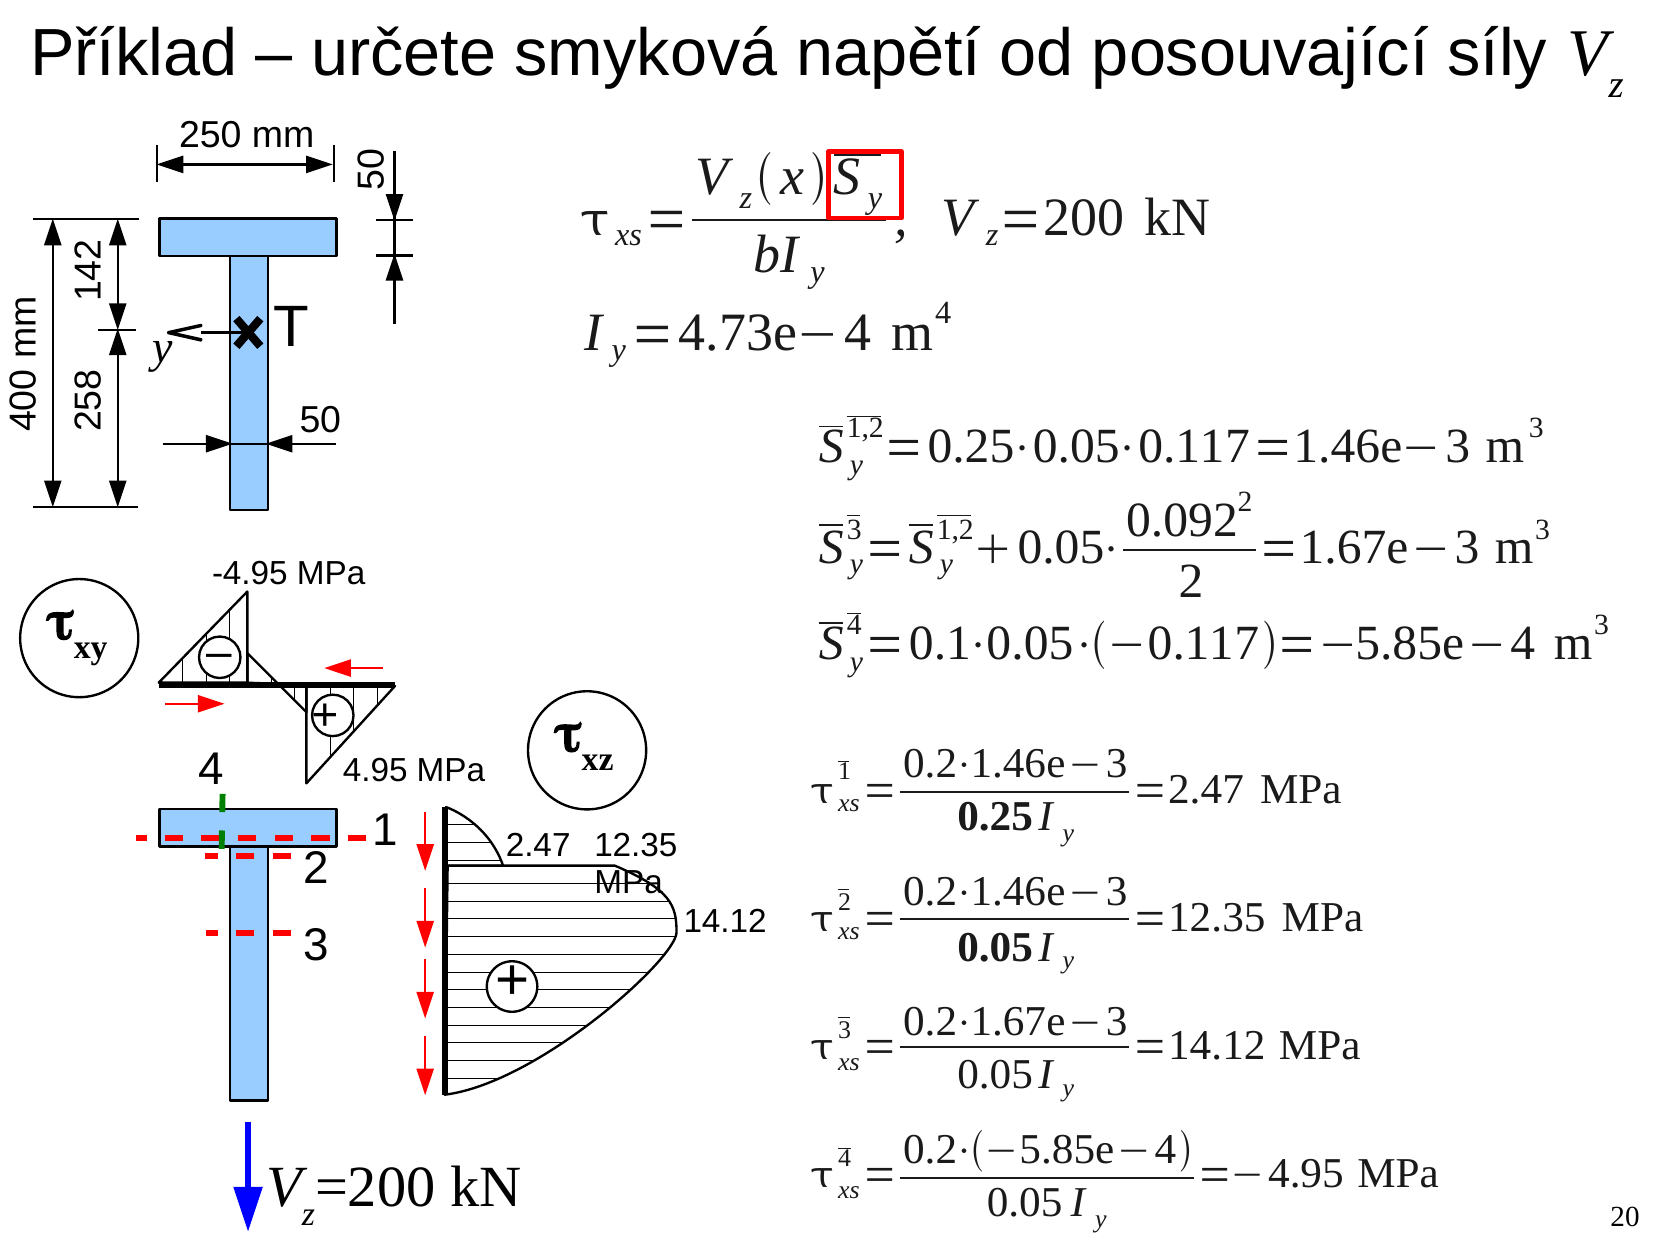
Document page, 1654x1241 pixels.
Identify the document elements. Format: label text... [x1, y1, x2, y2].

text_box 50 [342, 124, 404, 206]
text_box txz [541, 691, 634, 797]
text_box + [480, 938, 545, 1027]
text_box y [137, 314, 193, 399]
text_box [159, 218, 337, 331]
text_box [648, 885, 657, 891]
text_box 50 [284, 391, 367, 453]
text_box 142 [59, 224, 121, 317]
title Příklad – určete smyková napětí od posouvající síly Vz [0, 8, 1654, 113]
text_box T [258, 286, 324, 375]
text_box – [191, 618, 248, 691]
text_box [158, 649, 191, 683]
text_box [230, 334, 268, 443]
text_box [230, 445, 268, 510]
text_box 258 [59, 354, 121, 447]
text_box [20, 601, 33, 675]
text_box [634, 714, 647, 787]
text_box txy [33, 579, 128, 685]
chart [797, 413, 1622, 679]
chart [794, 739, 1450, 1233]
text_box [628, 876, 639, 882]
text_box [159, 809, 337, 1101]
text_box Vz=200 kN [251, 1147, 597, 1241]
text_box 3 [288, 911, 354, 984]
text_box + [291, 687, 364, 744]
text_box 400 mm [0, 279, 56, 447]
text_box [550, 797, 624, 810]
text_box [221, 603, 248, 618]
text_box [128, 604, 139, 672]
text_box 4.95 MPa [328, 743, 553, 800]
text_box [248, 653, 395, 721]
text_box [528, 713, 541, 788]
text_box 14.12 [668, 895, 787, 952]
text_box [603, 876, 613, 888]
text_box [43, 685, 116, 698]
text_box 2.47 [490, 819, 579, 876]
text_box 12.35 MPa [579, 818, 768, 876]
text_box 4 [183, 735, 249, 808]
text_box 250 mm [164, 105, 331, 168]
text_box 2 [288, 835, 354, 907]
text_box [444, 807, 668, 1095]
text_box 1 [357, 800, 409, 869]
text_box -4.95 MPa [197, 546, 384, 603]
chart [561, 147, 1223, 369]
text_box [306, 744, 328, 784]
